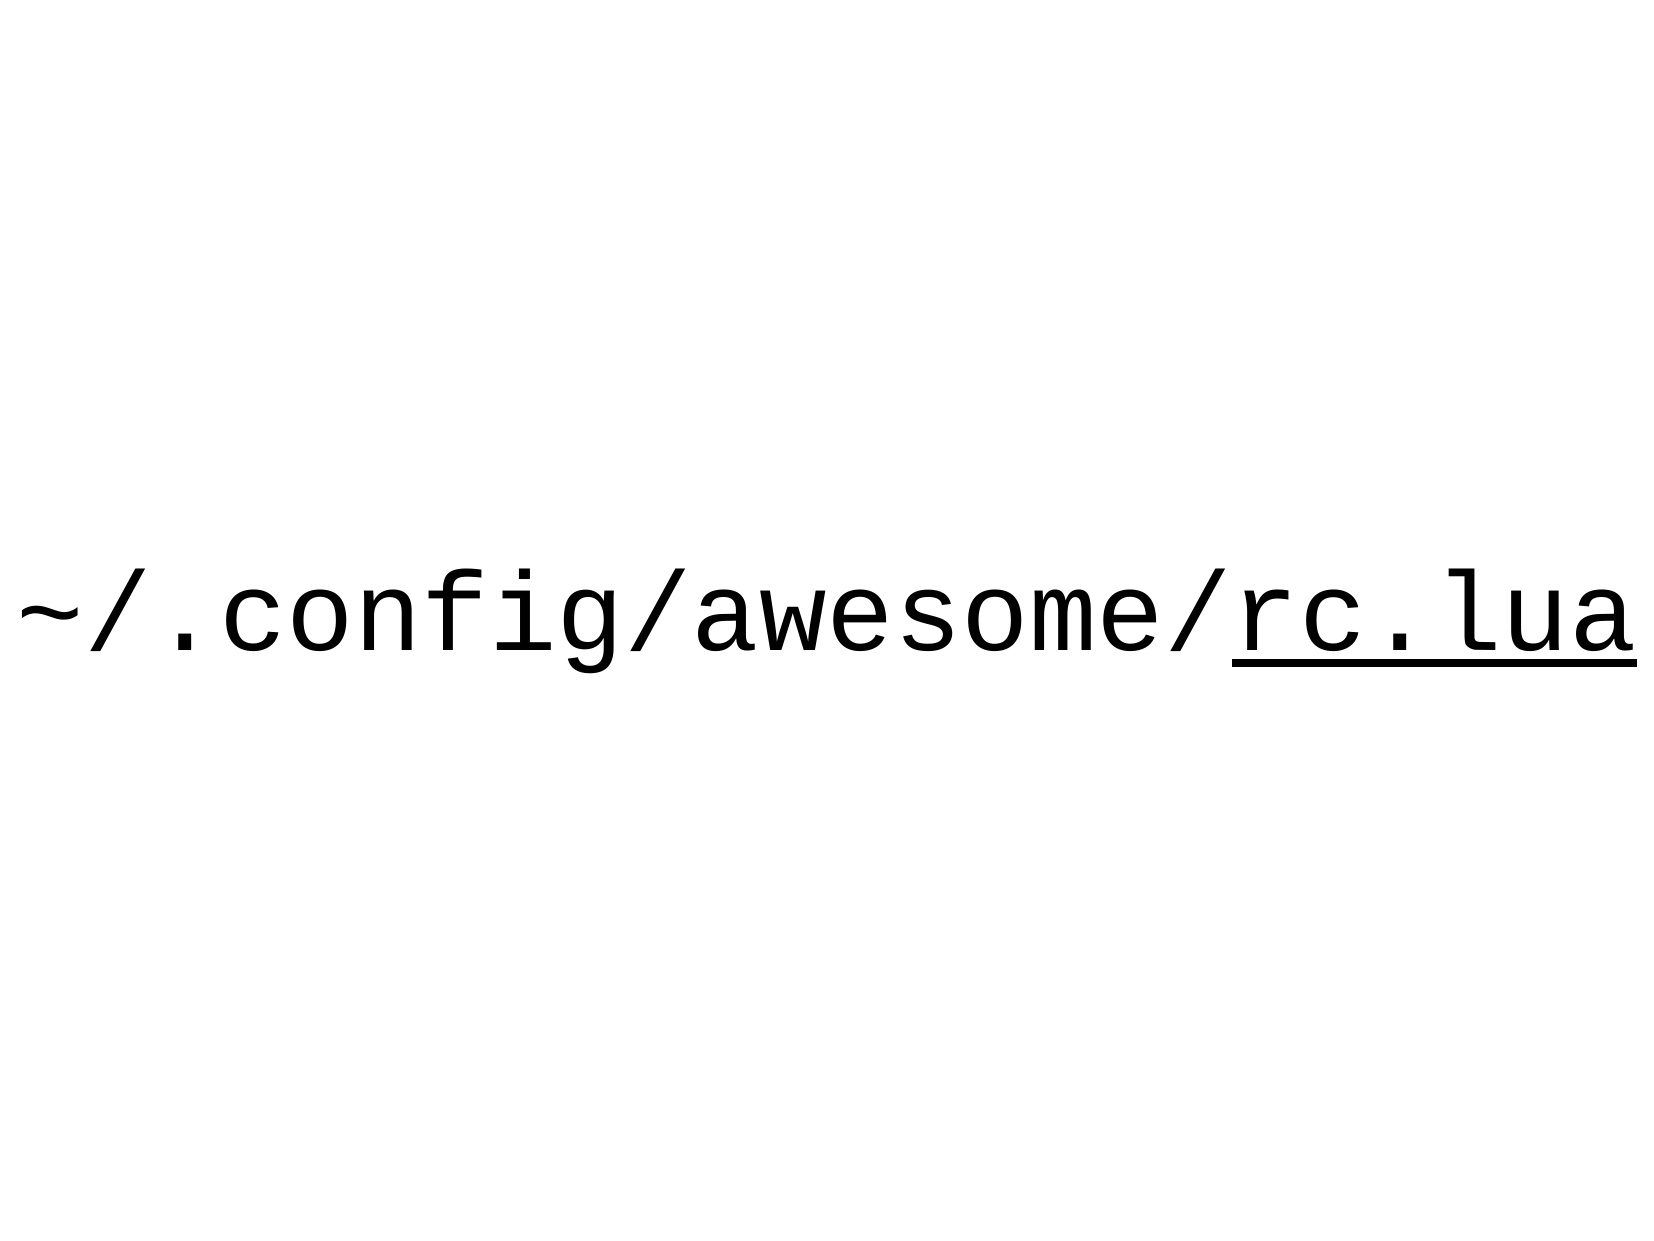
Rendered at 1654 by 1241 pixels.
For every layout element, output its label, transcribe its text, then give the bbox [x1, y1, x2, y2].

text_box ~/.config/awesome/rc.lua [0, 0, 1654, 1241]
